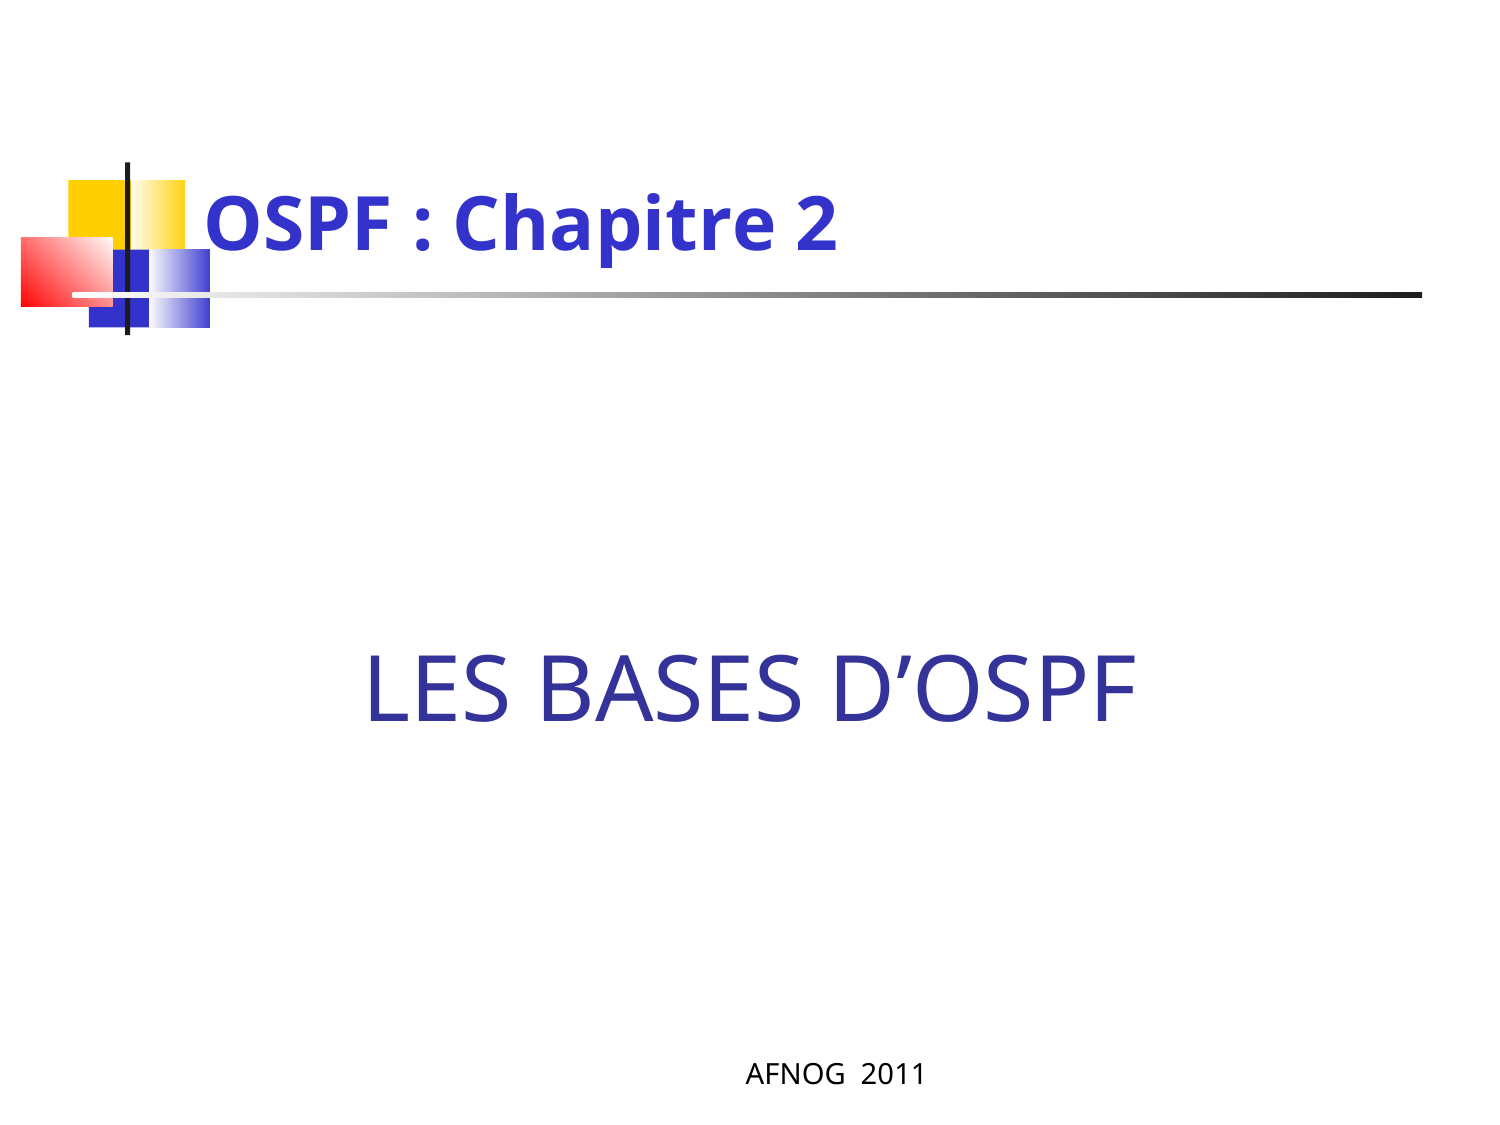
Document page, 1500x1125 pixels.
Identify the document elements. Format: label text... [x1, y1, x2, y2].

title OSPF : Chapitre 2 [188, 35, 1468, 276]
text_box AFNOG 2011 [599, 1043, 1074, 1099]
list LES BASES D’OSPF [112, 349, 1388, 1043]
